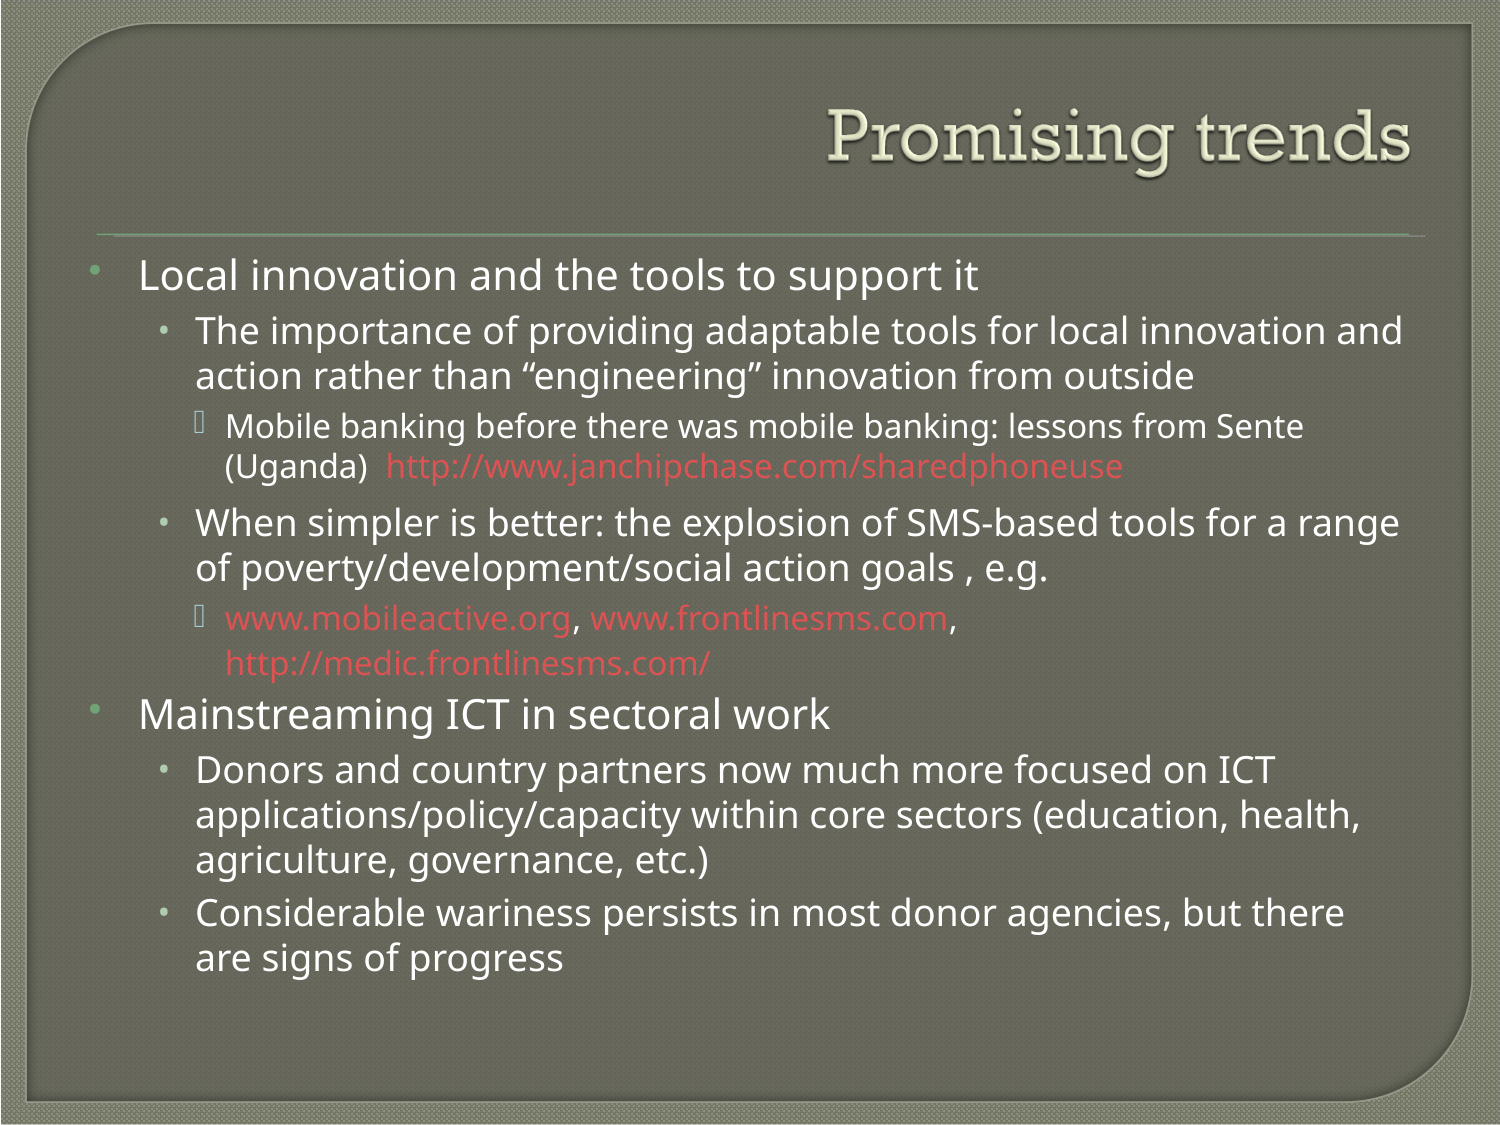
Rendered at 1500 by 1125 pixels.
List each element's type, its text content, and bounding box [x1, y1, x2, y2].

text_box [73, 40, 1427, 186]
picture [0, 0, 1500, 1125]
list Local innovation and the tools to support it The importance of providing adaptable tools for local innovation and action rather than “engineering” innovation from outside Mobile banking before there was mobile banking: lessons from Sente (Uganda) http://www.janchipchase.com/sharedphoneuse When simpler is better: the explosion of SMS-based tools for a range of poverty/development/social action goals , e.g. www.mobileactive.org, www.frontlinesms.com, http://medic.frontlinesms.com/ Mainstreaming ICT in sectoral work Donors and country partners now much more focused on ICT applications/policy/capacity within core sectors (education, health, agriculture, governance, etc.) Considerable wariness persists in most donor agencies, but there are signs of progress [75, 241, 1426, 1013]
